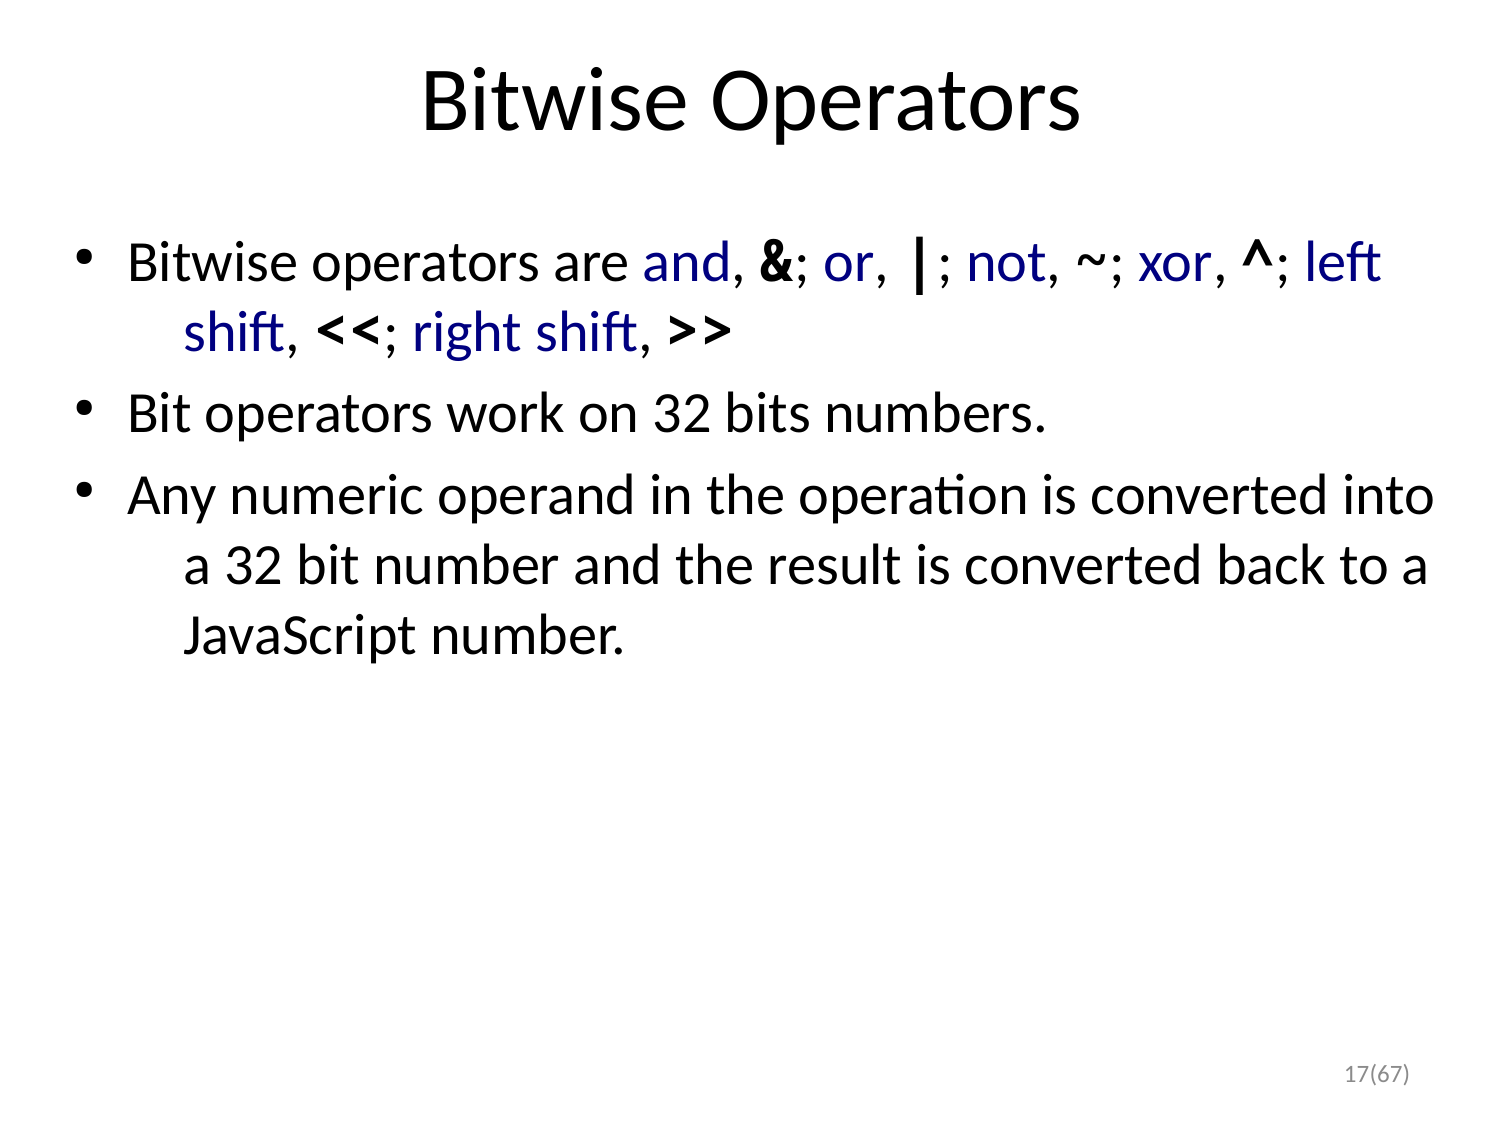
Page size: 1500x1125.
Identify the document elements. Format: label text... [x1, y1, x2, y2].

title Bitwise Operators [76, 0, 1427, 188]
list Bitwise operators are and, &; or, |; not, ~; xor, ^; left shift, <<; right shift, >> Bit operators work on 32 bits numbers. Any numeric operand in the operation is converted into a 32 bit number and the result is converted back to a JavaScript number. [41, 215, 1471, 1125]
